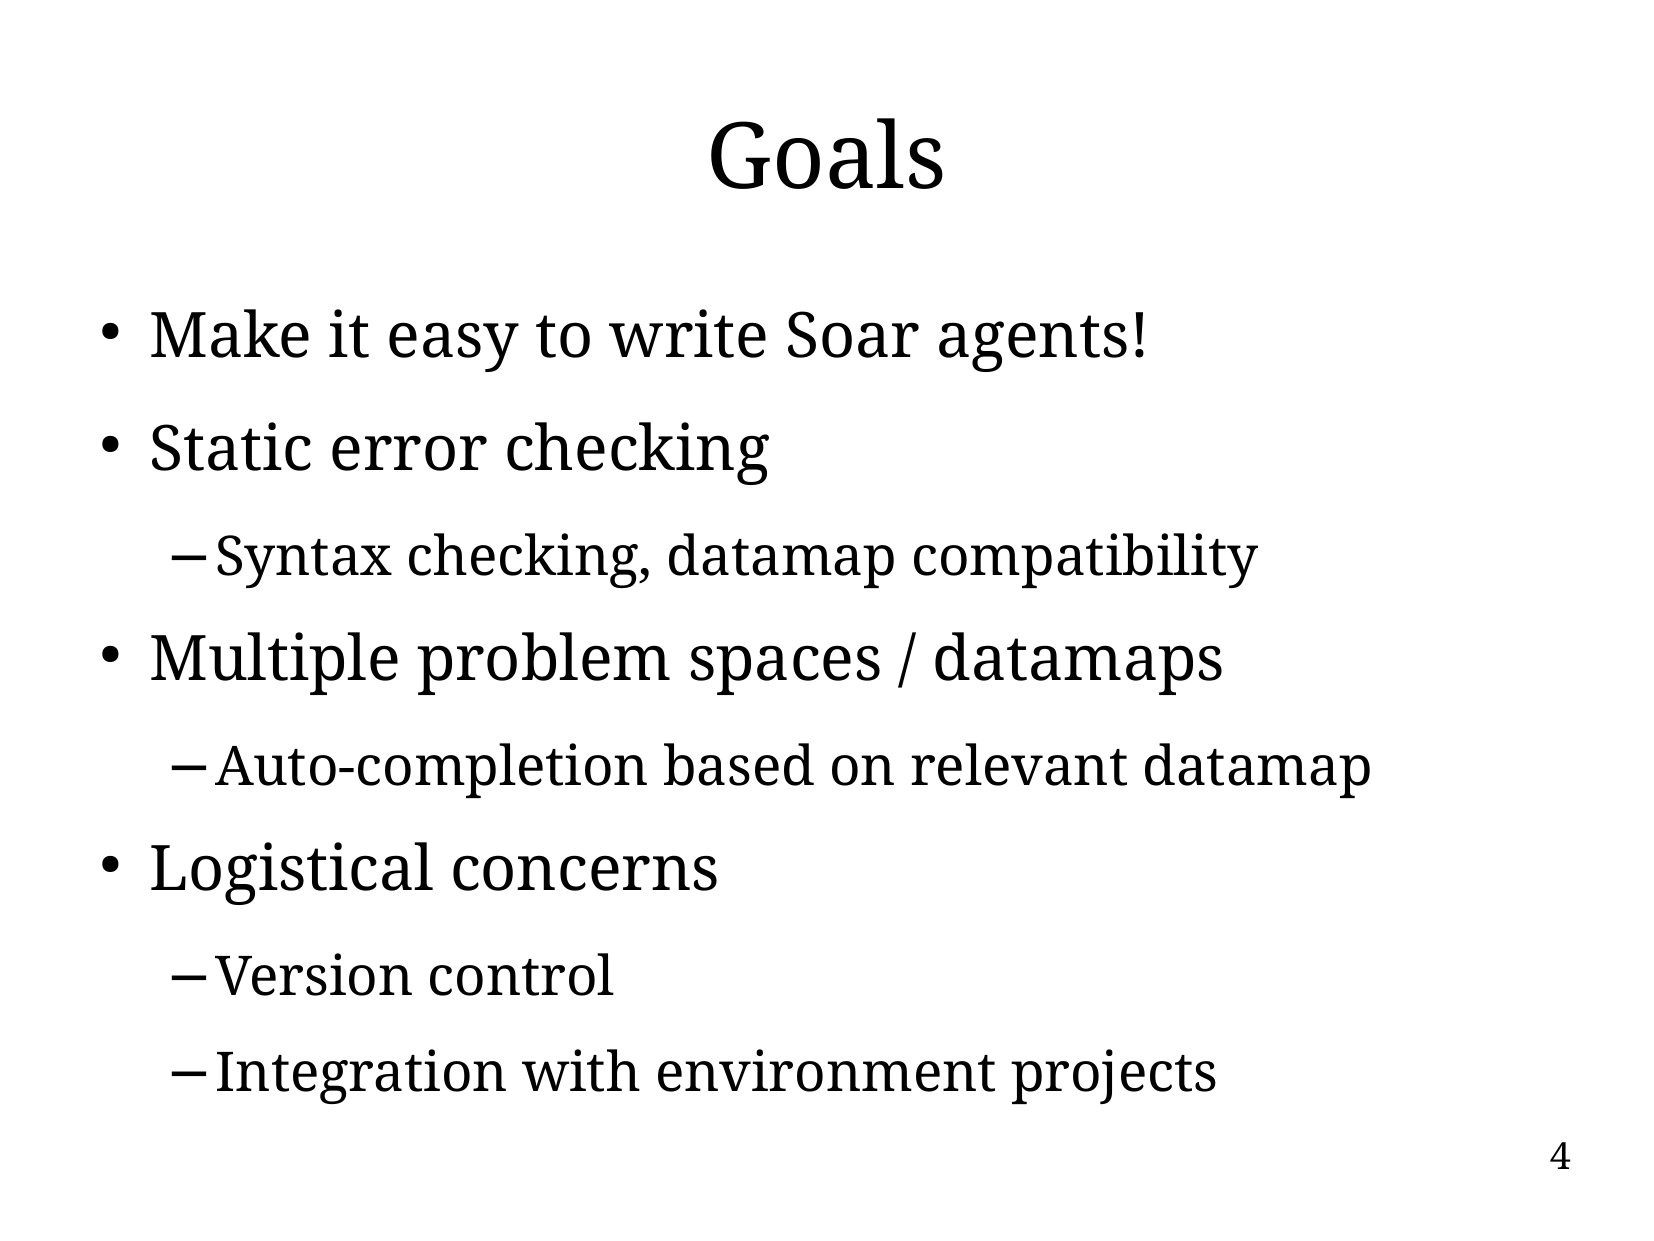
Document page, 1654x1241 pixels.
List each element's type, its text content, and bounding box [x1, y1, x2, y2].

title Goals [82, 49, 1571, 257]
list Make it easy to write Soar agents! Static error checking Syntax checking, datamap compatibility Multiple problem spaces / datamaps Auto-completion based on relevant datamap Logistical concerns Version control Integration with environment projects [82, 290, 1571, 1109]
